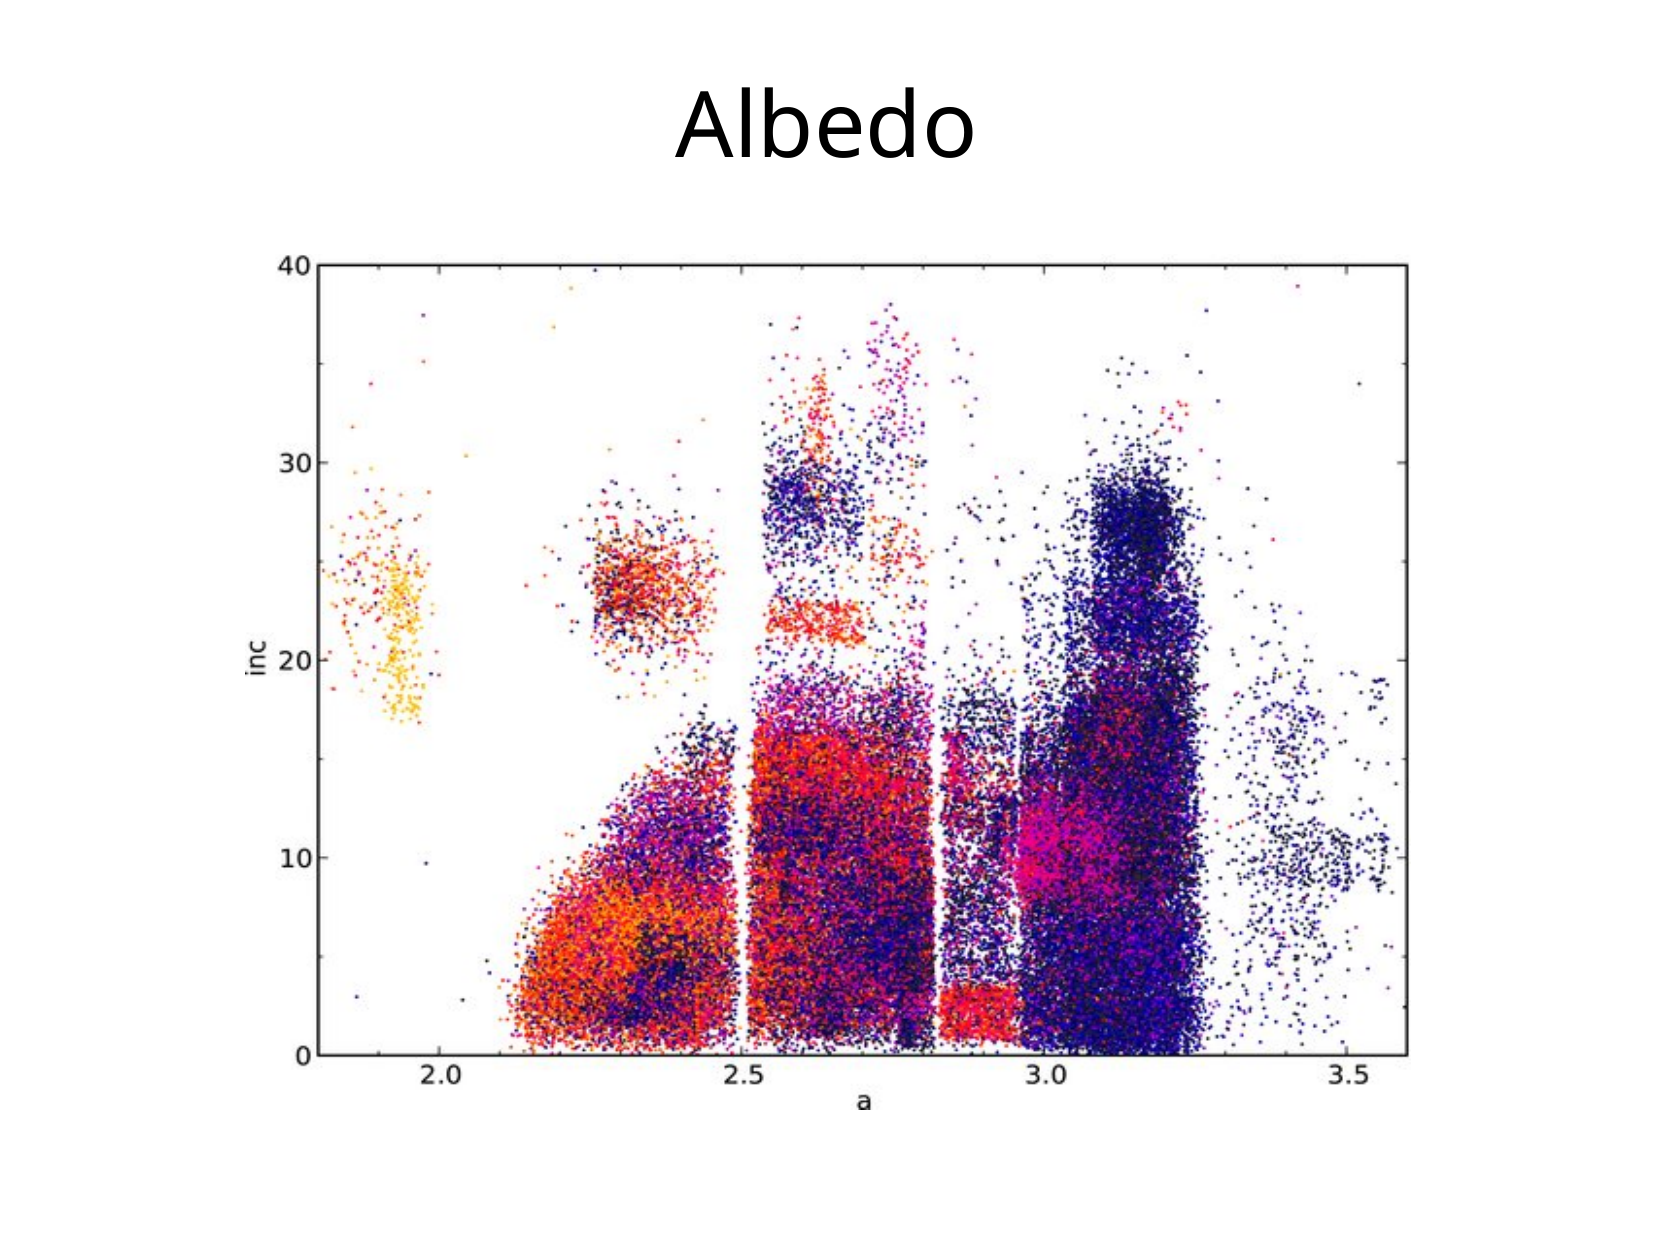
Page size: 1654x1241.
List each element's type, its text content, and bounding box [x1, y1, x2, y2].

picture [245, 254, 1411, 1111]
title Albedo [82, 49, 1571, 196]
